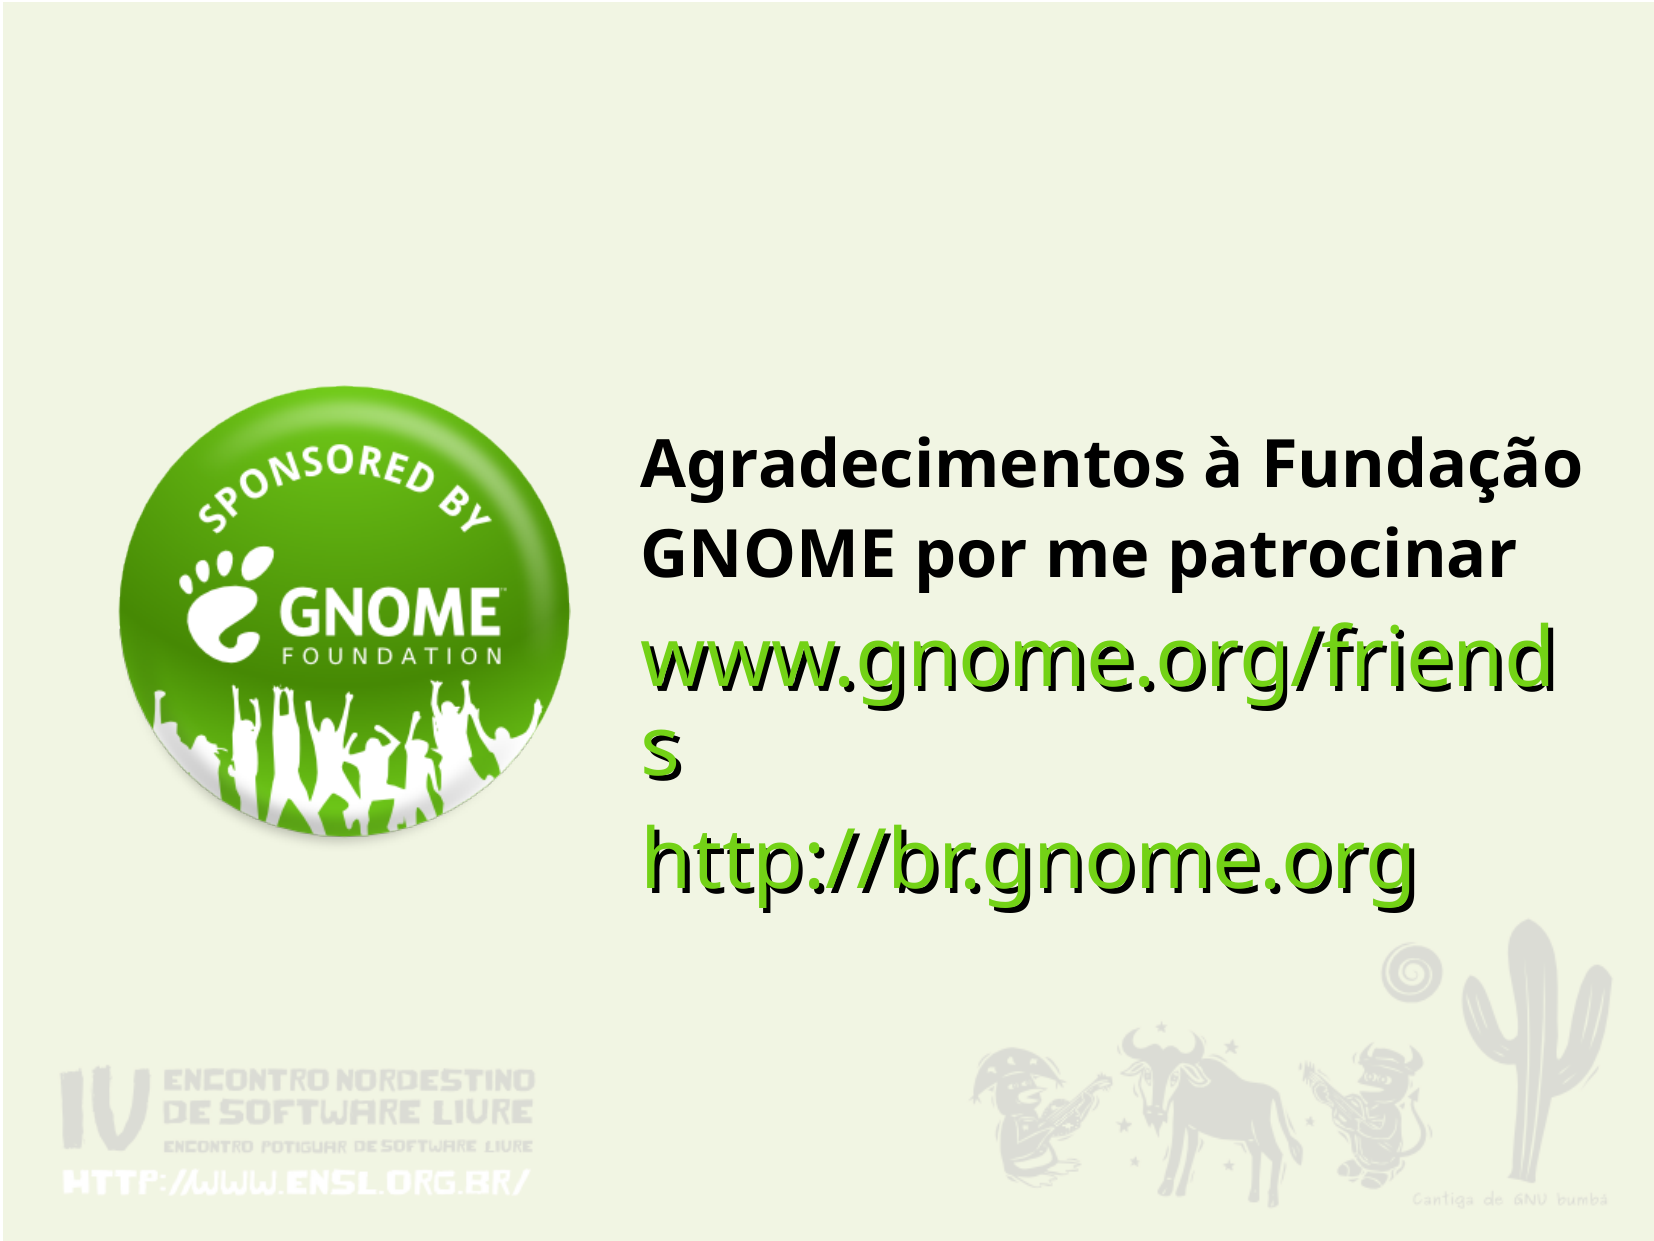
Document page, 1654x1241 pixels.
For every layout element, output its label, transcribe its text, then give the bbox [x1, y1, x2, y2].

text_box Agradecimentos à Fundação GNOME por me patrocinar www.gnome.org/friends http://br.gnome.org [625, 432, 1601, 808]
picture [114, 385, 571, 855]
